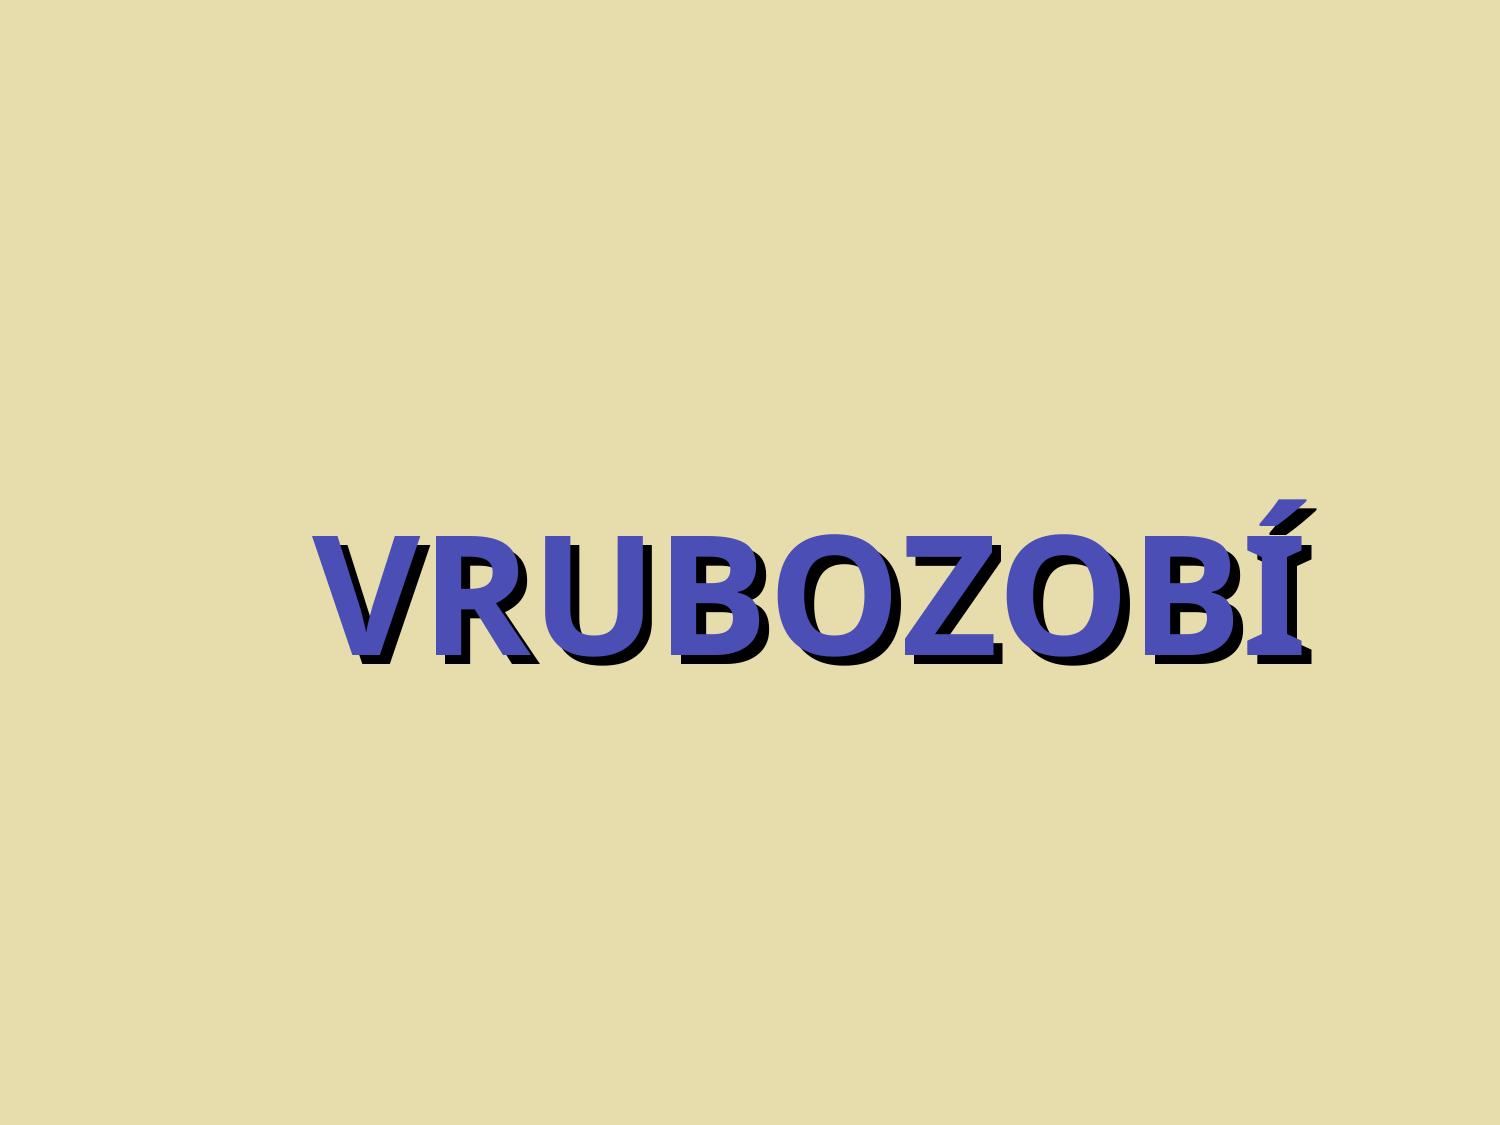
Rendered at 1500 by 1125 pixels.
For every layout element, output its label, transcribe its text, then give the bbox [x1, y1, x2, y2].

title VRUBOZOBÍ [171, 456, 1450, 697]
